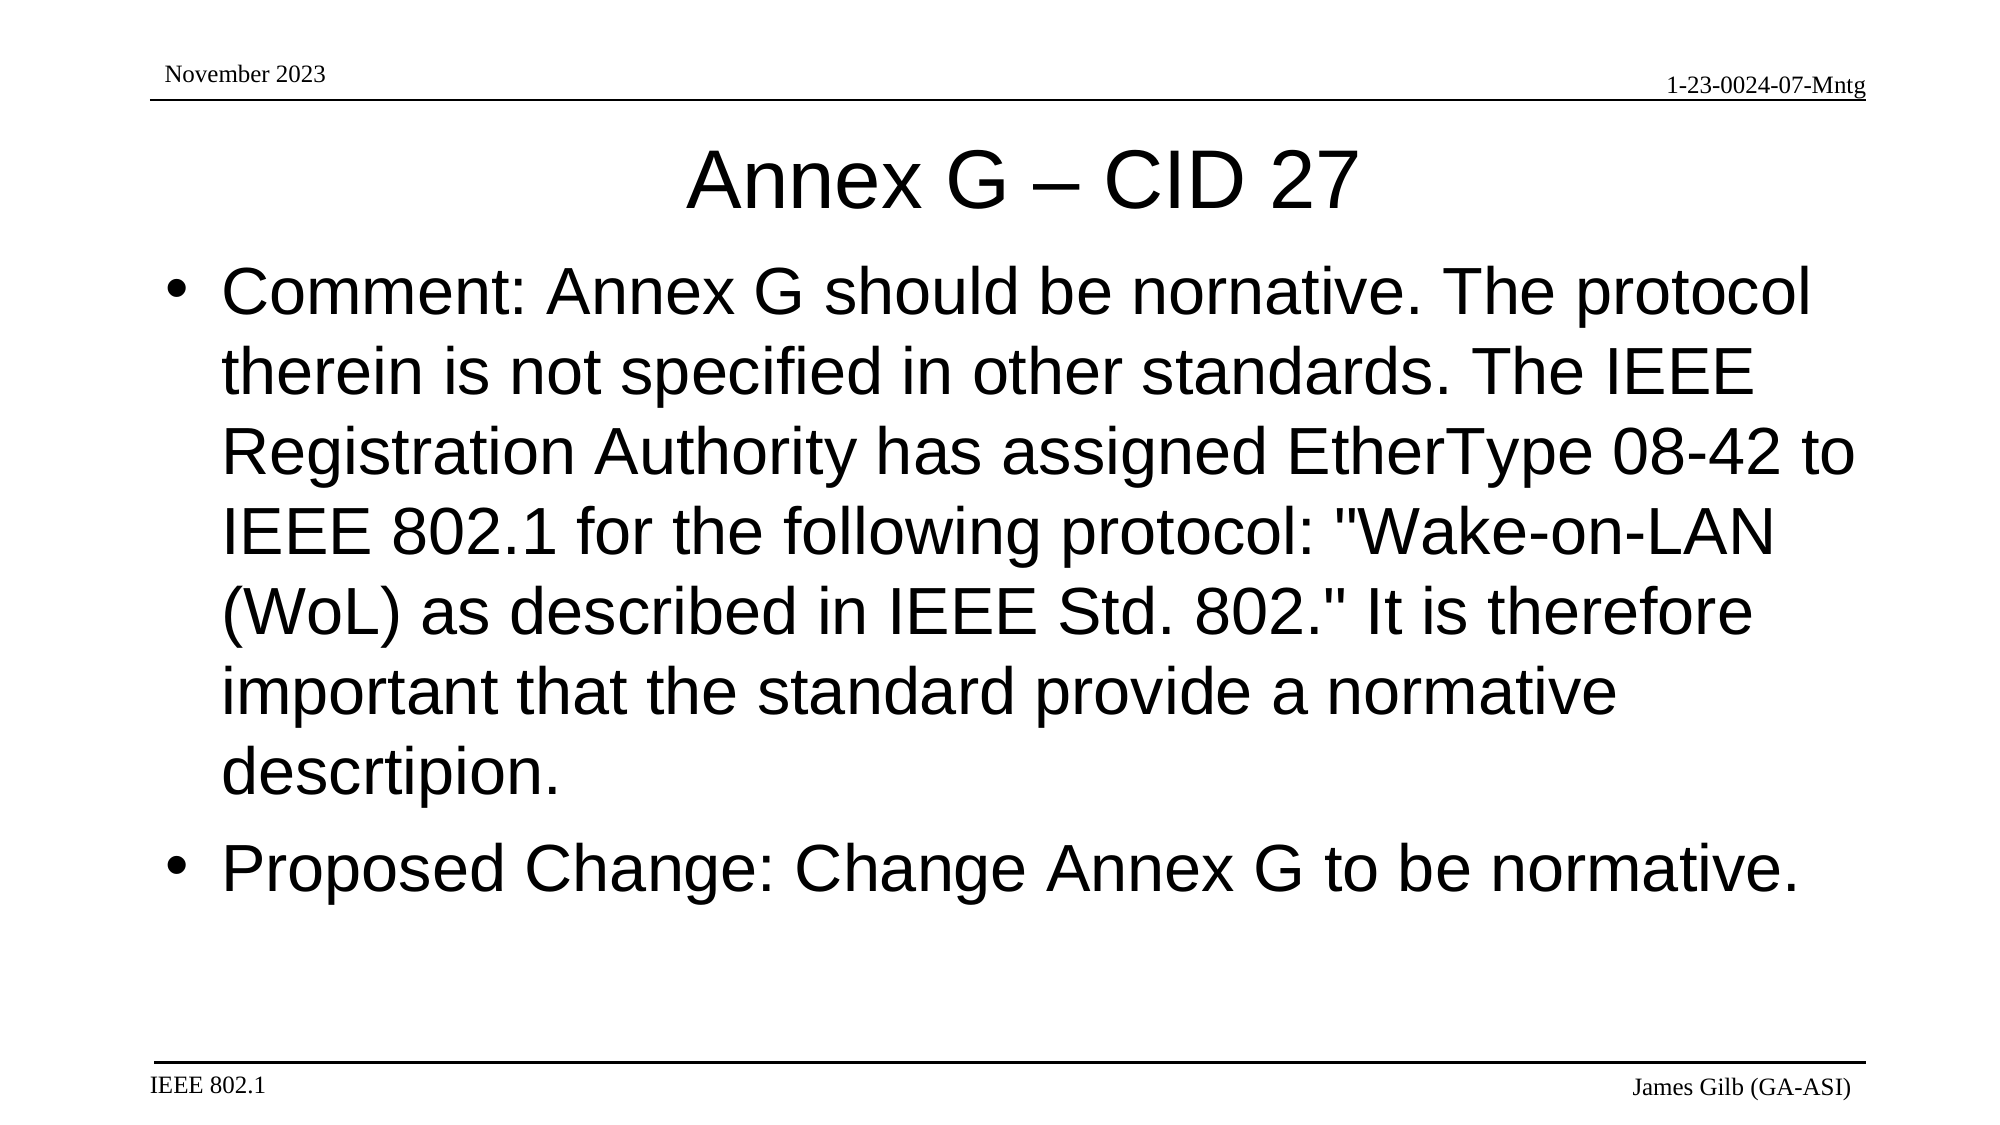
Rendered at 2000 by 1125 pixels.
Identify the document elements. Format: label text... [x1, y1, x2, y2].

list Comment: Annex G should be nornative. The protocol therein is not specified in other standards. The IEEE Registration Authority has assigned EtherType 08-42 to IEEE 802.1 for the following protocol: "Wake-on-LAN (WoL) as described in IEEE Std. 802." It is therefore important that the standard provide a normative descrtipion. Proposed Change: Change Annex G to be normative. [150, 239, 1900, 1051]
title Annex G – CID 27 [149, 112, 1900, 238]
